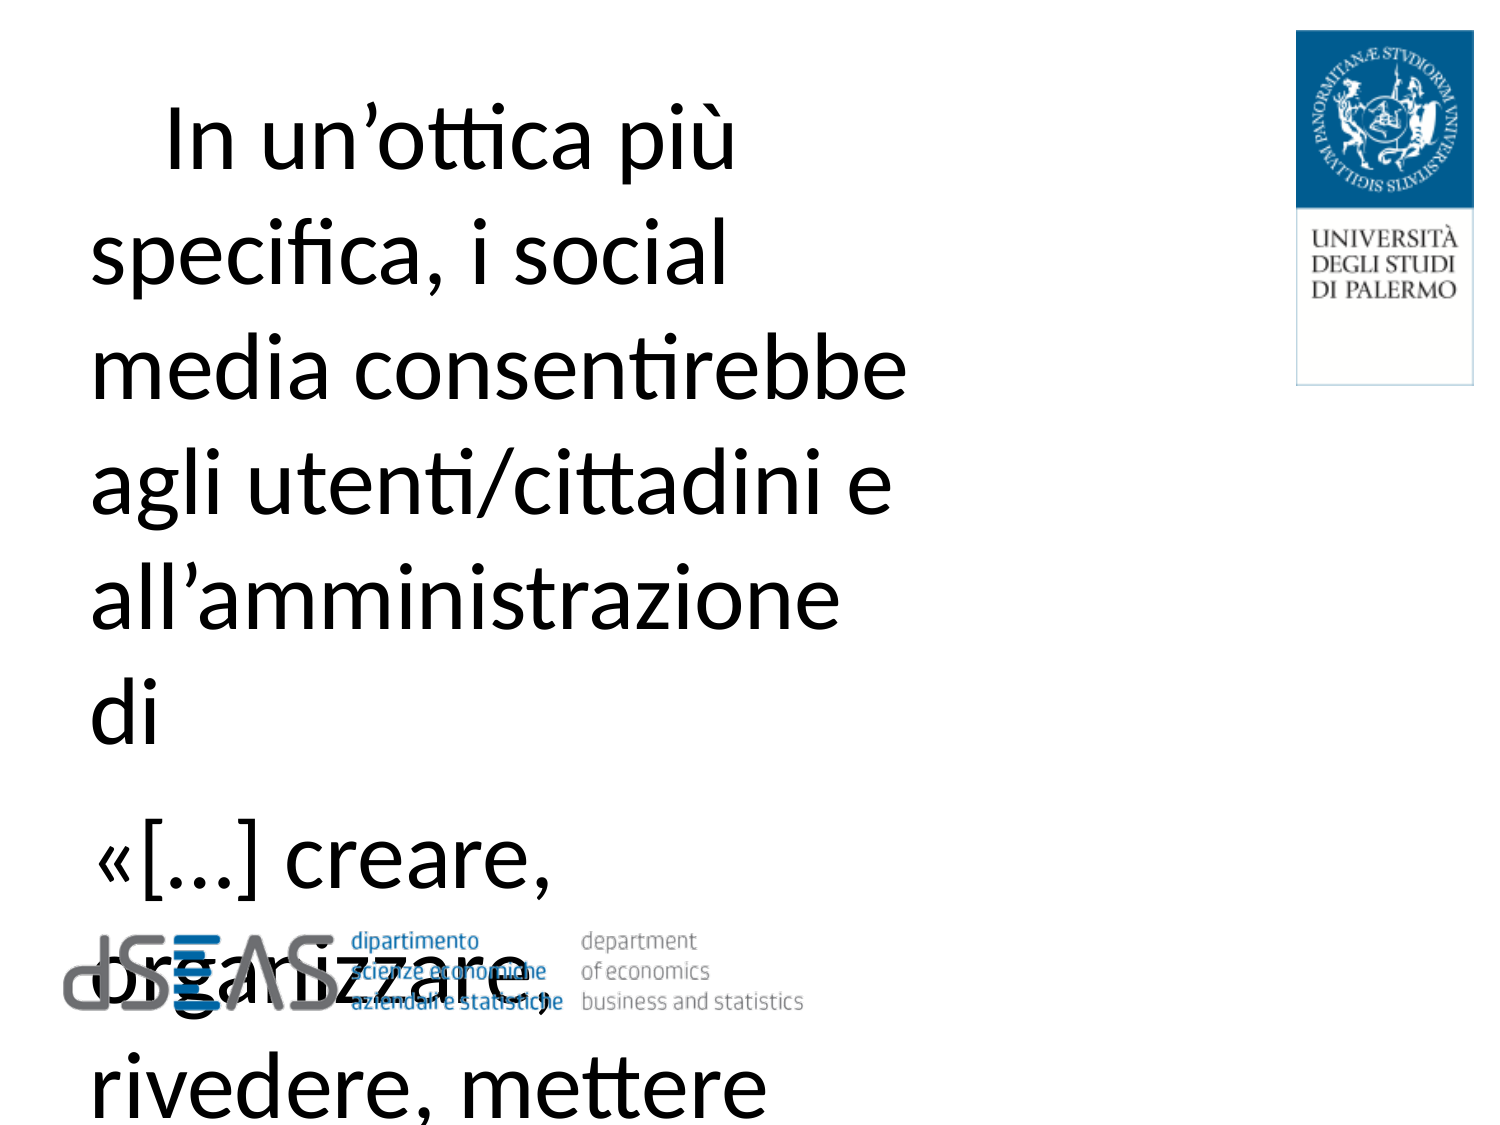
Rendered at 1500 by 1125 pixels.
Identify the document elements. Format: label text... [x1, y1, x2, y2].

list In un’ottica più specifica, i social media consentirebbe agli utenti/cittadini e all’amministrazione di «[…] creare, organizzare, rivedere, mettere insieme, condividere, commentare e valutare i contenuti del web oltre che formare una rete sociale attraverso l’interazione e il collegamento con tutti gli altri» [Chun et al., 2, cit. in ibidem, 320, traduzione nostra]. Secondo Criado et al., «[…] i termini collaborativo, tracciabile, ricercabile, collegabile e aperto possono essere compresi come caratteristiche principali dell’utilizzo dei social media nella pubblica amministrazione» [ibidem, traduzione e corsivo nostri]. [75, 66, 928, 1071]
picture [41, 838, 833, 1071]
picture [1296, 30, 1474, 386]
